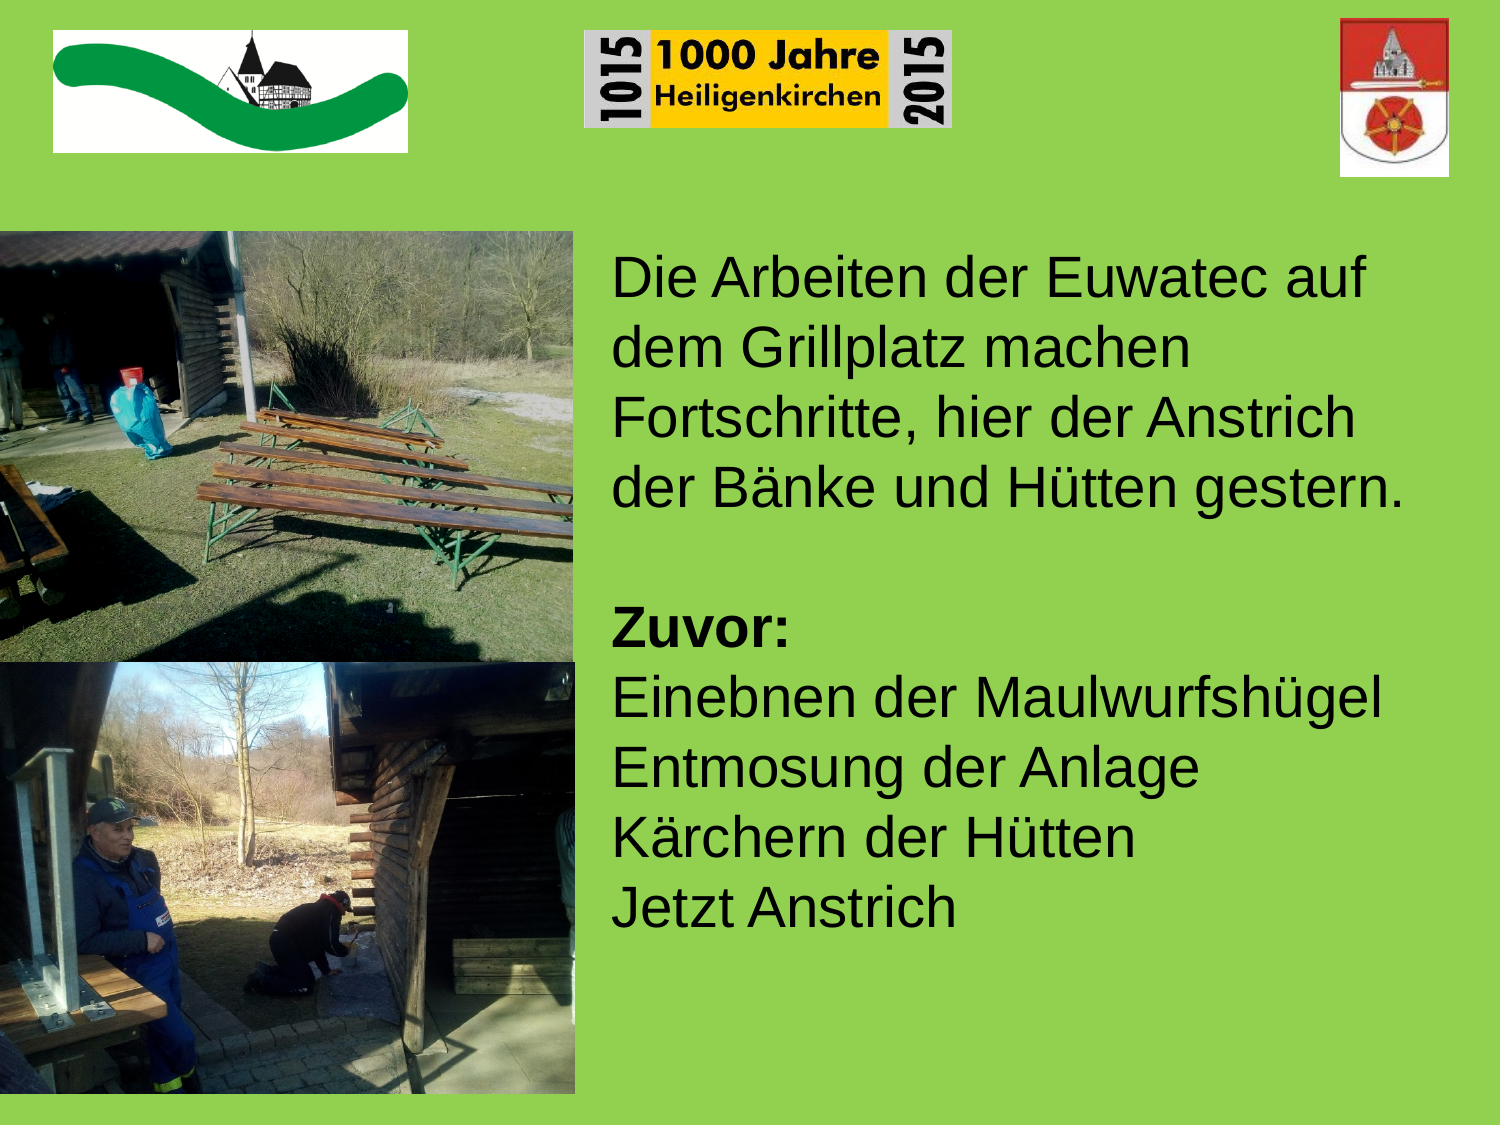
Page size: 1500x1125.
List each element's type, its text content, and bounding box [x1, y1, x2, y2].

picture [53, 31, 408, 153]
picture [584, 31, 952, 128]
picture [0, 231, 573, 662]
text_box Die Arbeiten der Euwatec auf dem Grillplatz machen Fortschritte, hier der Anstrich der Bänke und Hütten gestern. Zuvor: Einebnen der Maulwurfshügel Entmosung der Anlage Kärchern der Hütten Jetzt Anstrich [596, 231, 1447, 954]
picture [1340, 19, 1449, 177]
picture [0, 663, 575, 1094]
